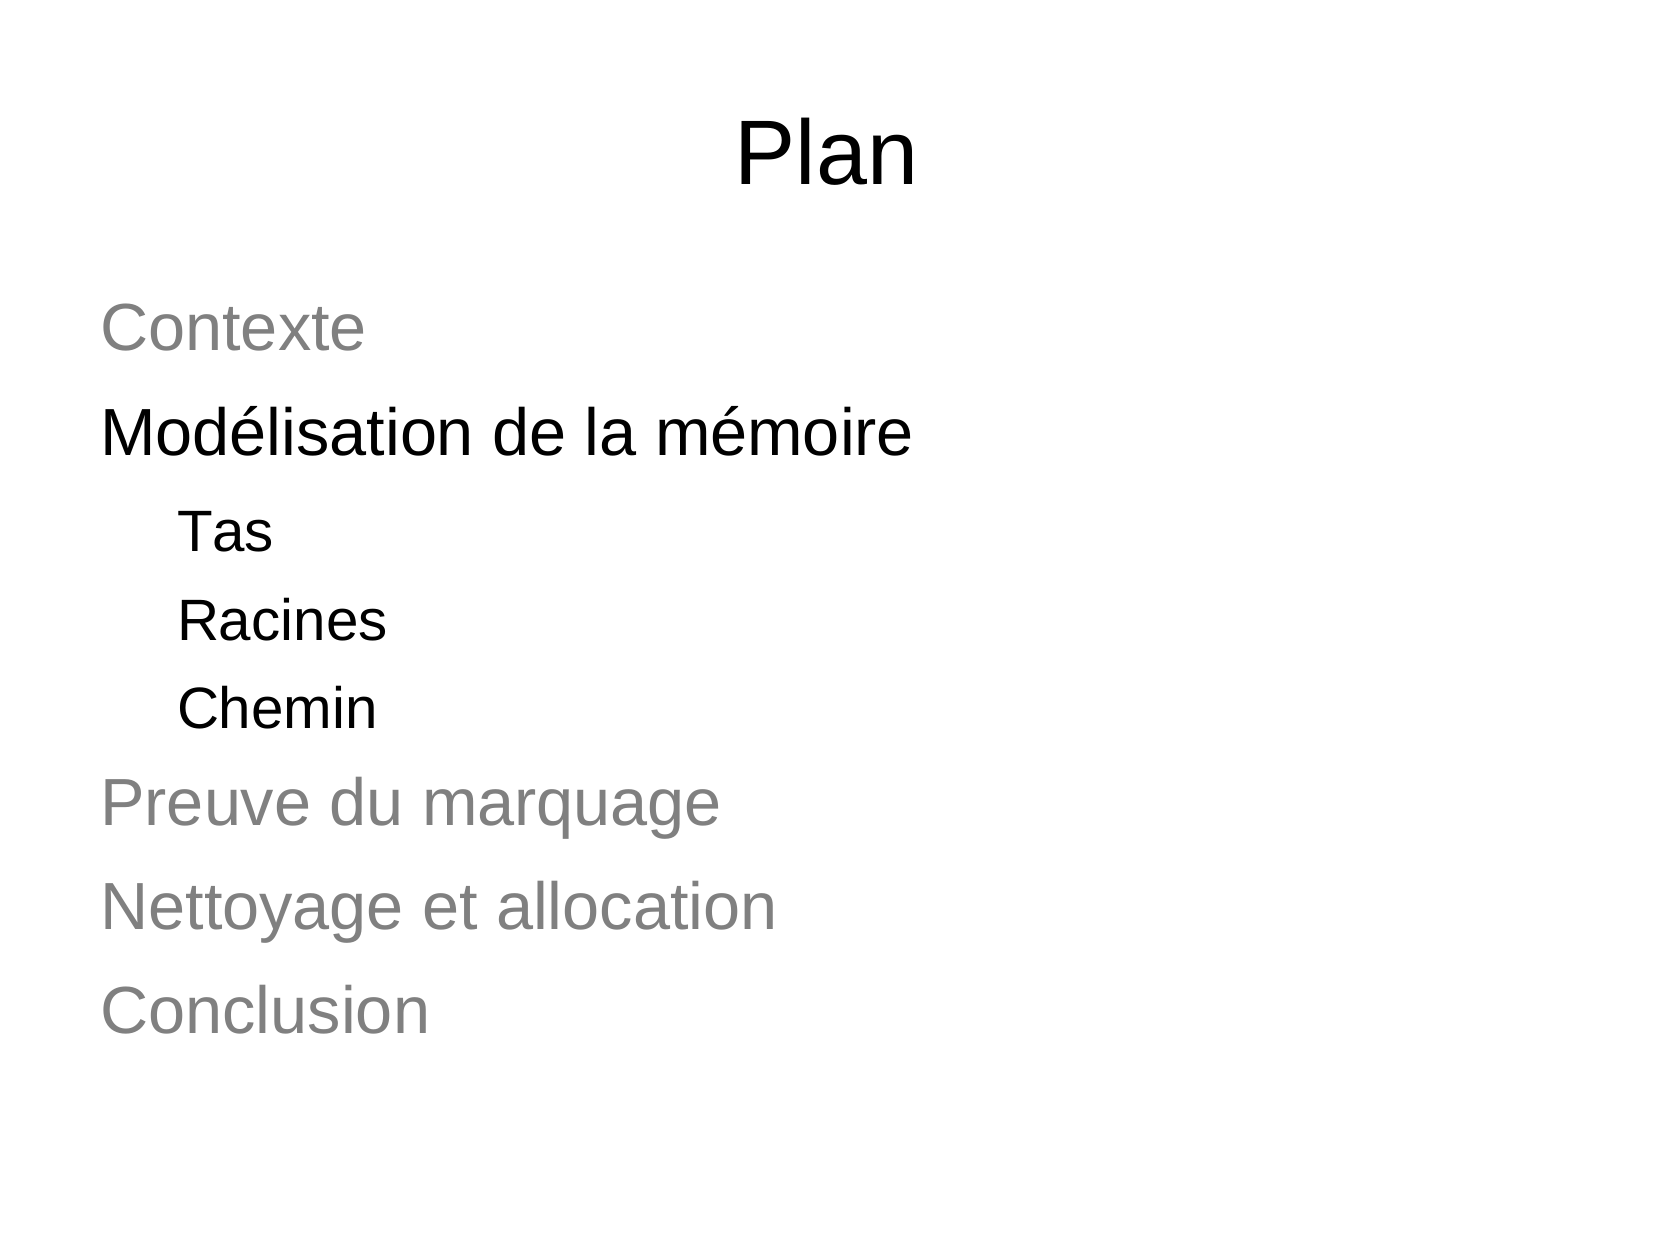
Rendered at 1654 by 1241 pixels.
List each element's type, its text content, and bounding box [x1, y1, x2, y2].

title Plan [82, 56, 1571, 250]
list Contexte Modélisation de la mémoire Tas Racines Chemin Preuve du marquage Nettoyage et allocation Conclusion [82, 290, 1571, 1112]
